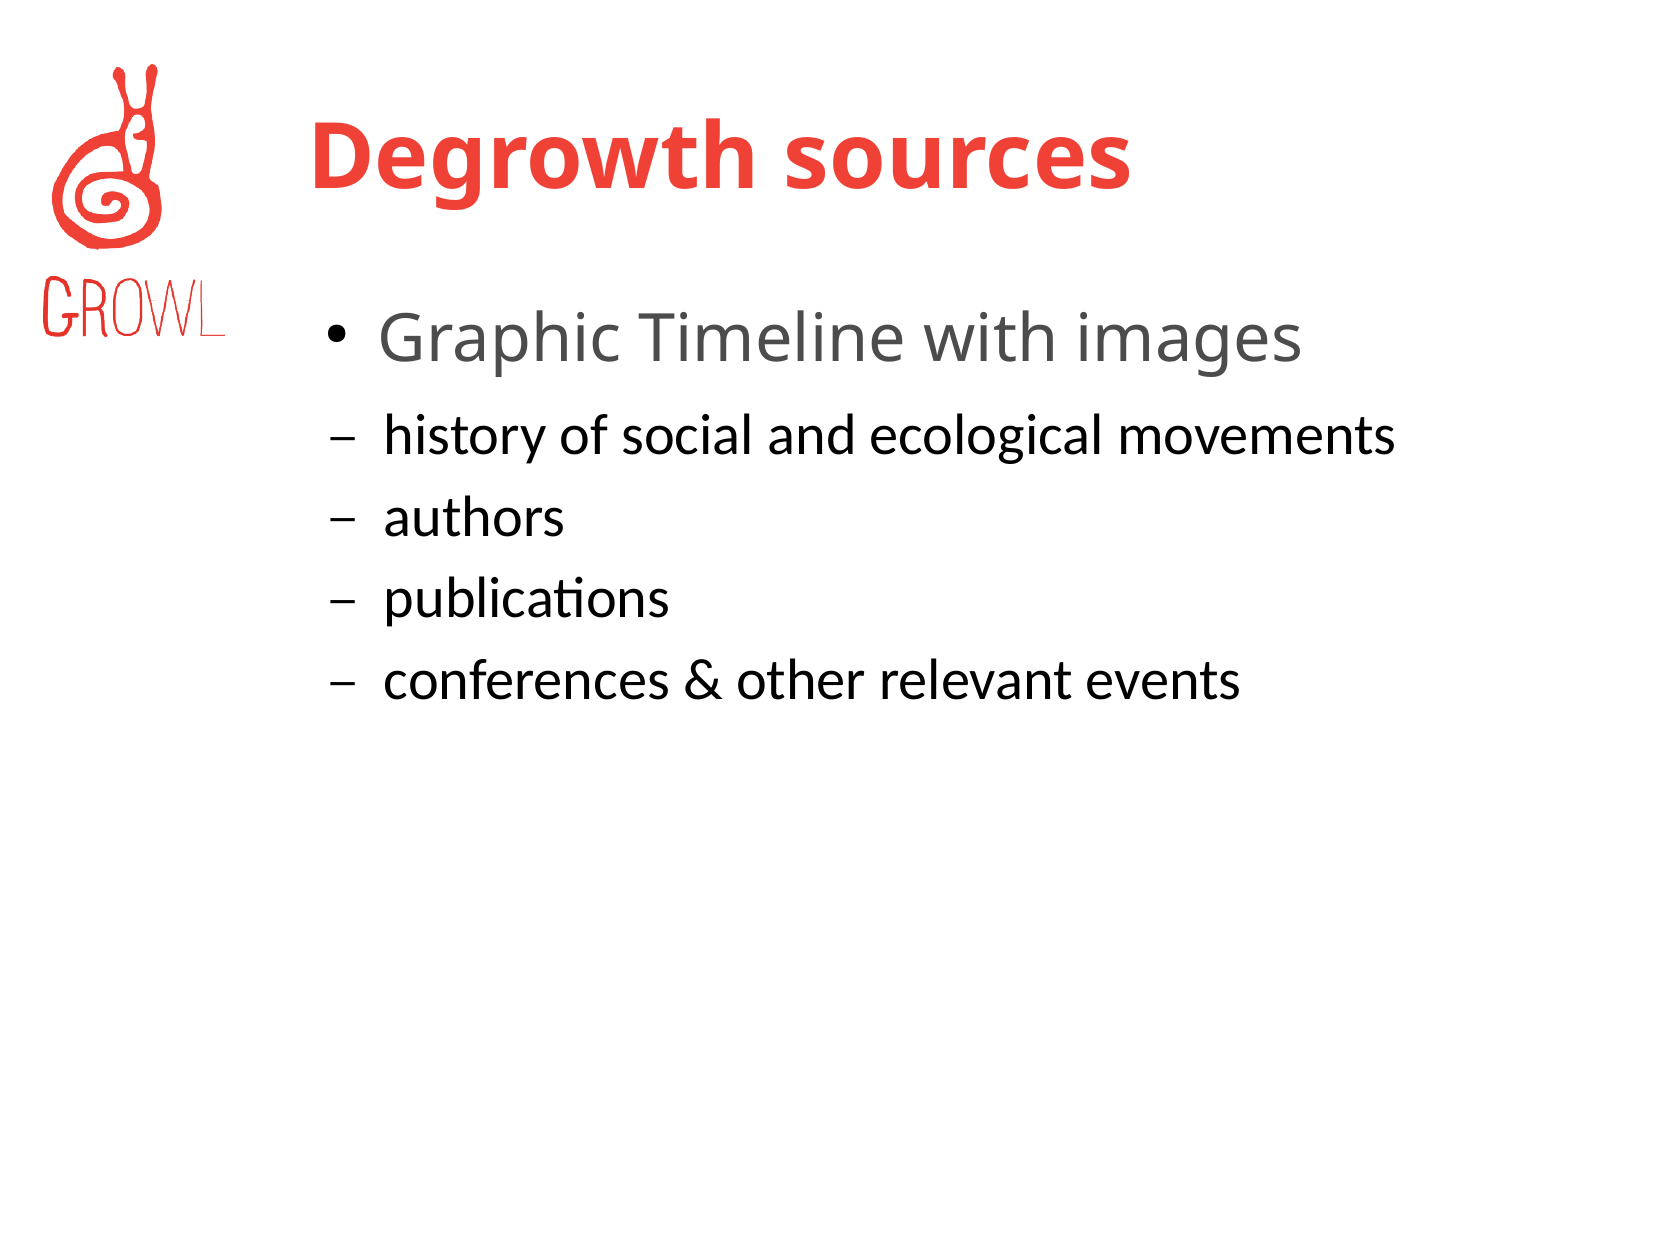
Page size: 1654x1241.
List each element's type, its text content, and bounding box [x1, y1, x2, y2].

title Degrowth sources [307, 49, 1571, 257]
picture [43, 64, 225, 337]
list Graphic Timeline with images history of social and ecological movements authors publications conferences & other relevant events [307, 290, 1538, 1010]
